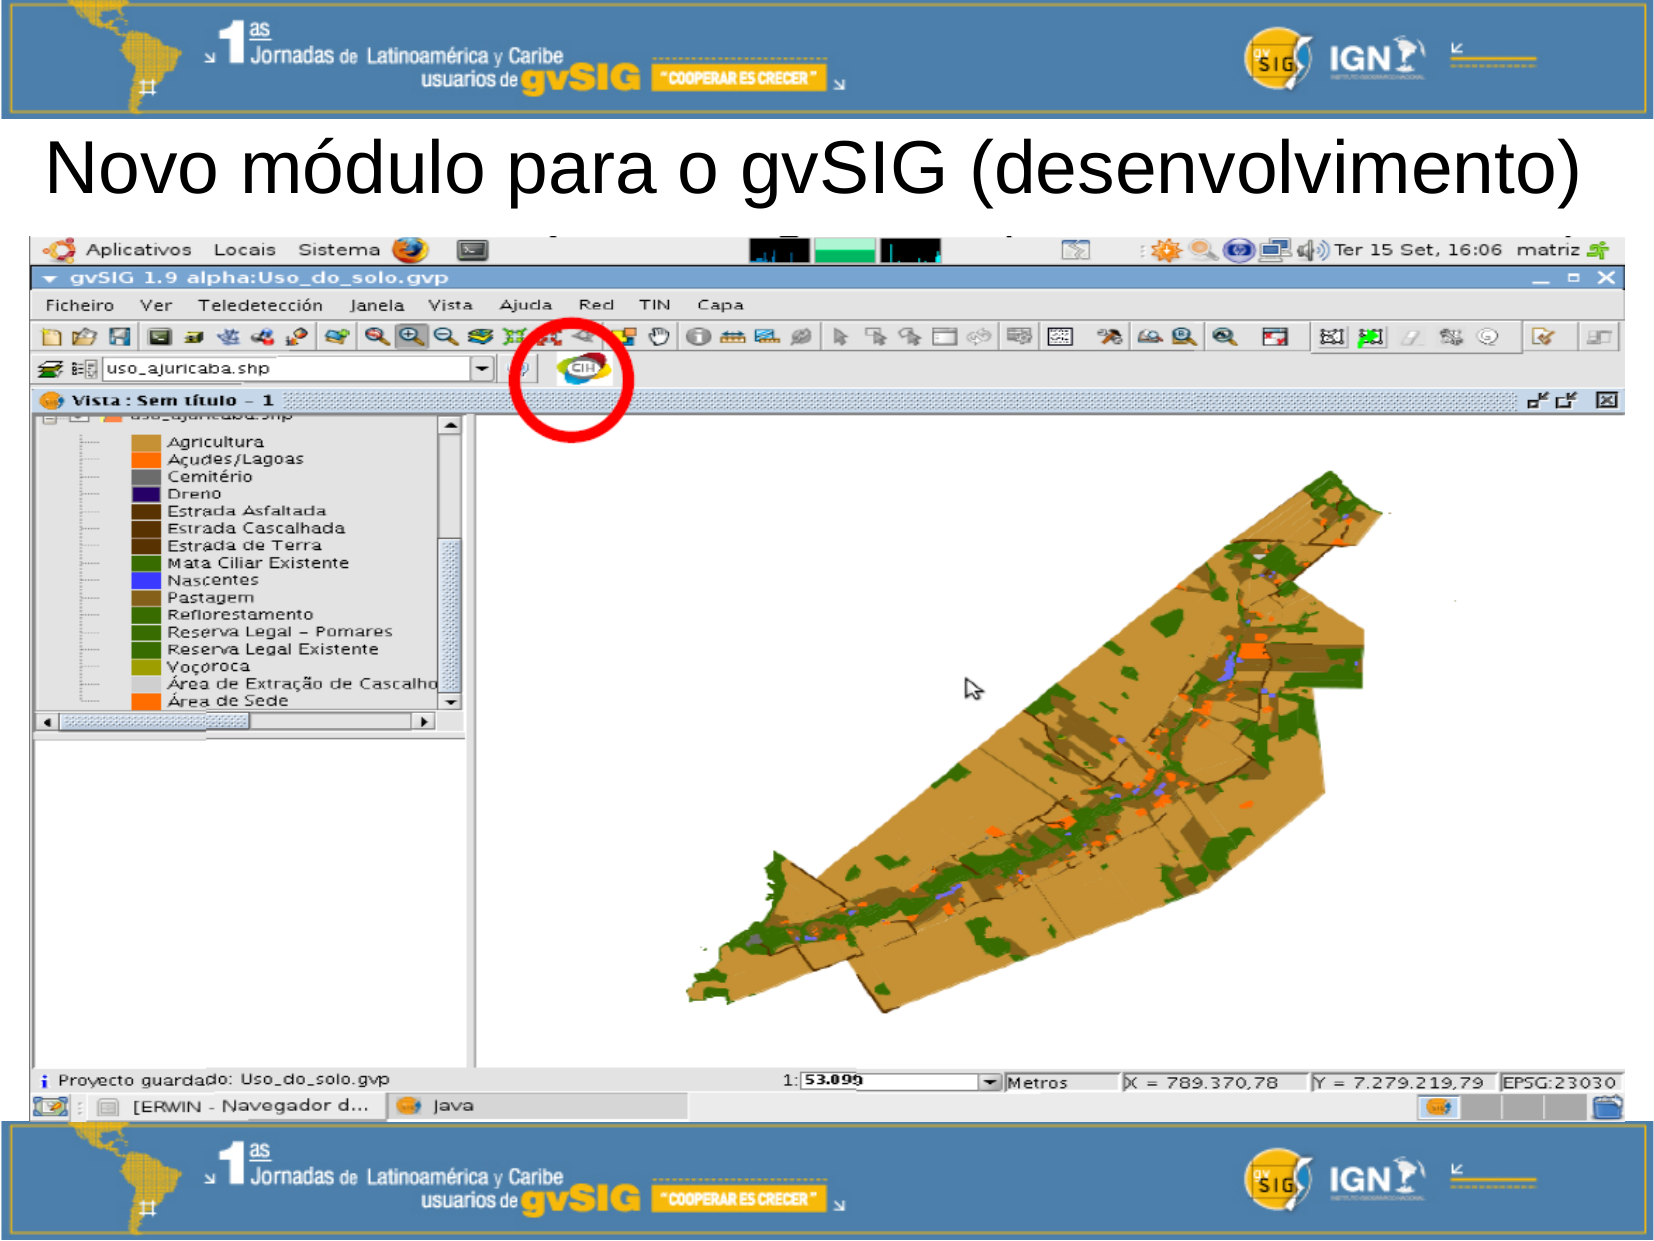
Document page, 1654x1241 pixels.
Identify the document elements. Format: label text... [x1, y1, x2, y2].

picture [0, 236, 1654, 1241]
picture [0, 0, 1654, 119]
text_box Novo módulo para o gvSIG (desenvolvimento) [29, 118, 1654, 237]
